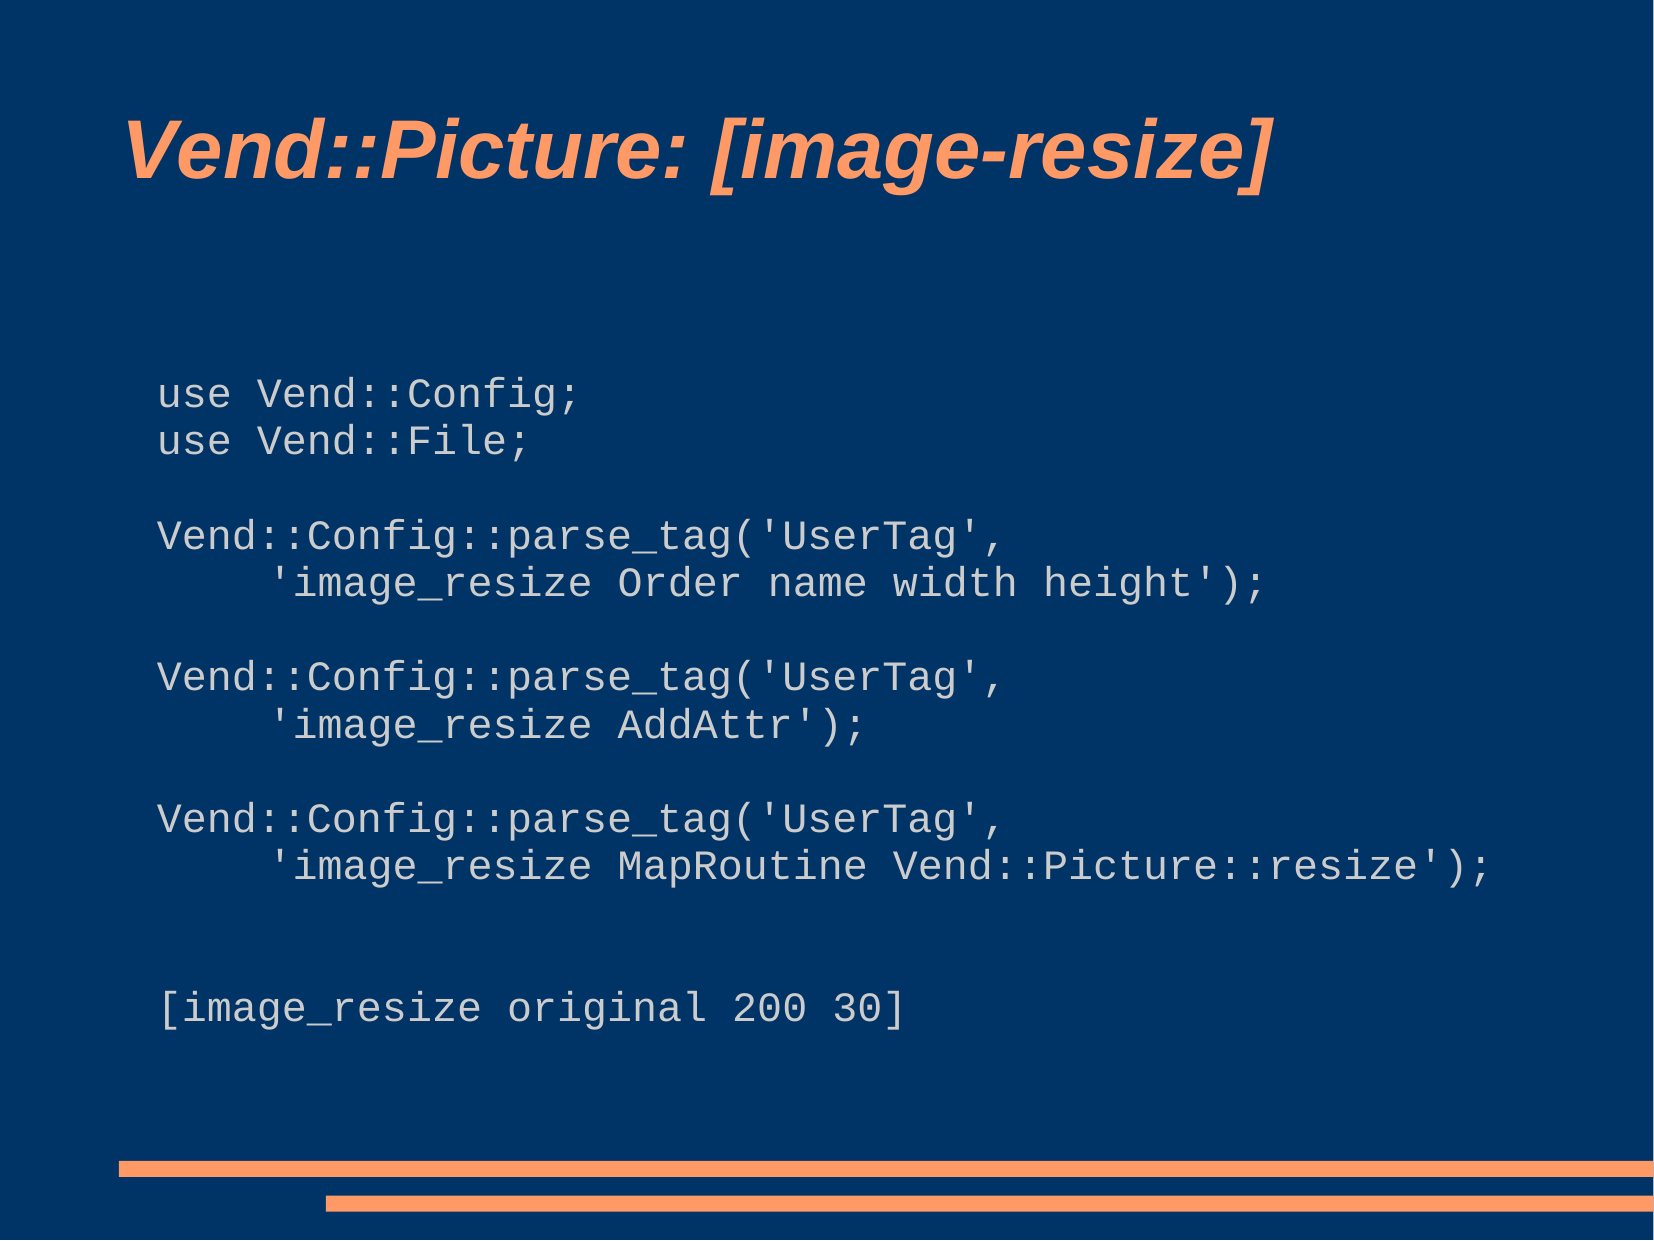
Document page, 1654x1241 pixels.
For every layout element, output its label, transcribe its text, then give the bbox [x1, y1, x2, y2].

title Vend::Picture: [image-resize] [121, 53, 1534, 247]
subtitle use Vend::Config; use Vend::File; Vend::Config::parse_tag('UserTag', 'image_resize Order name width height'); Vend::Config::parse_tag('UserTag', 'image_resize AddAttr'); Vend::Config::parse_tag('UserTag', 'image_resize MapRoutine Vend::Picture::resize'); [image_resize original 200 30] [121, 329, 1561, 1125]
